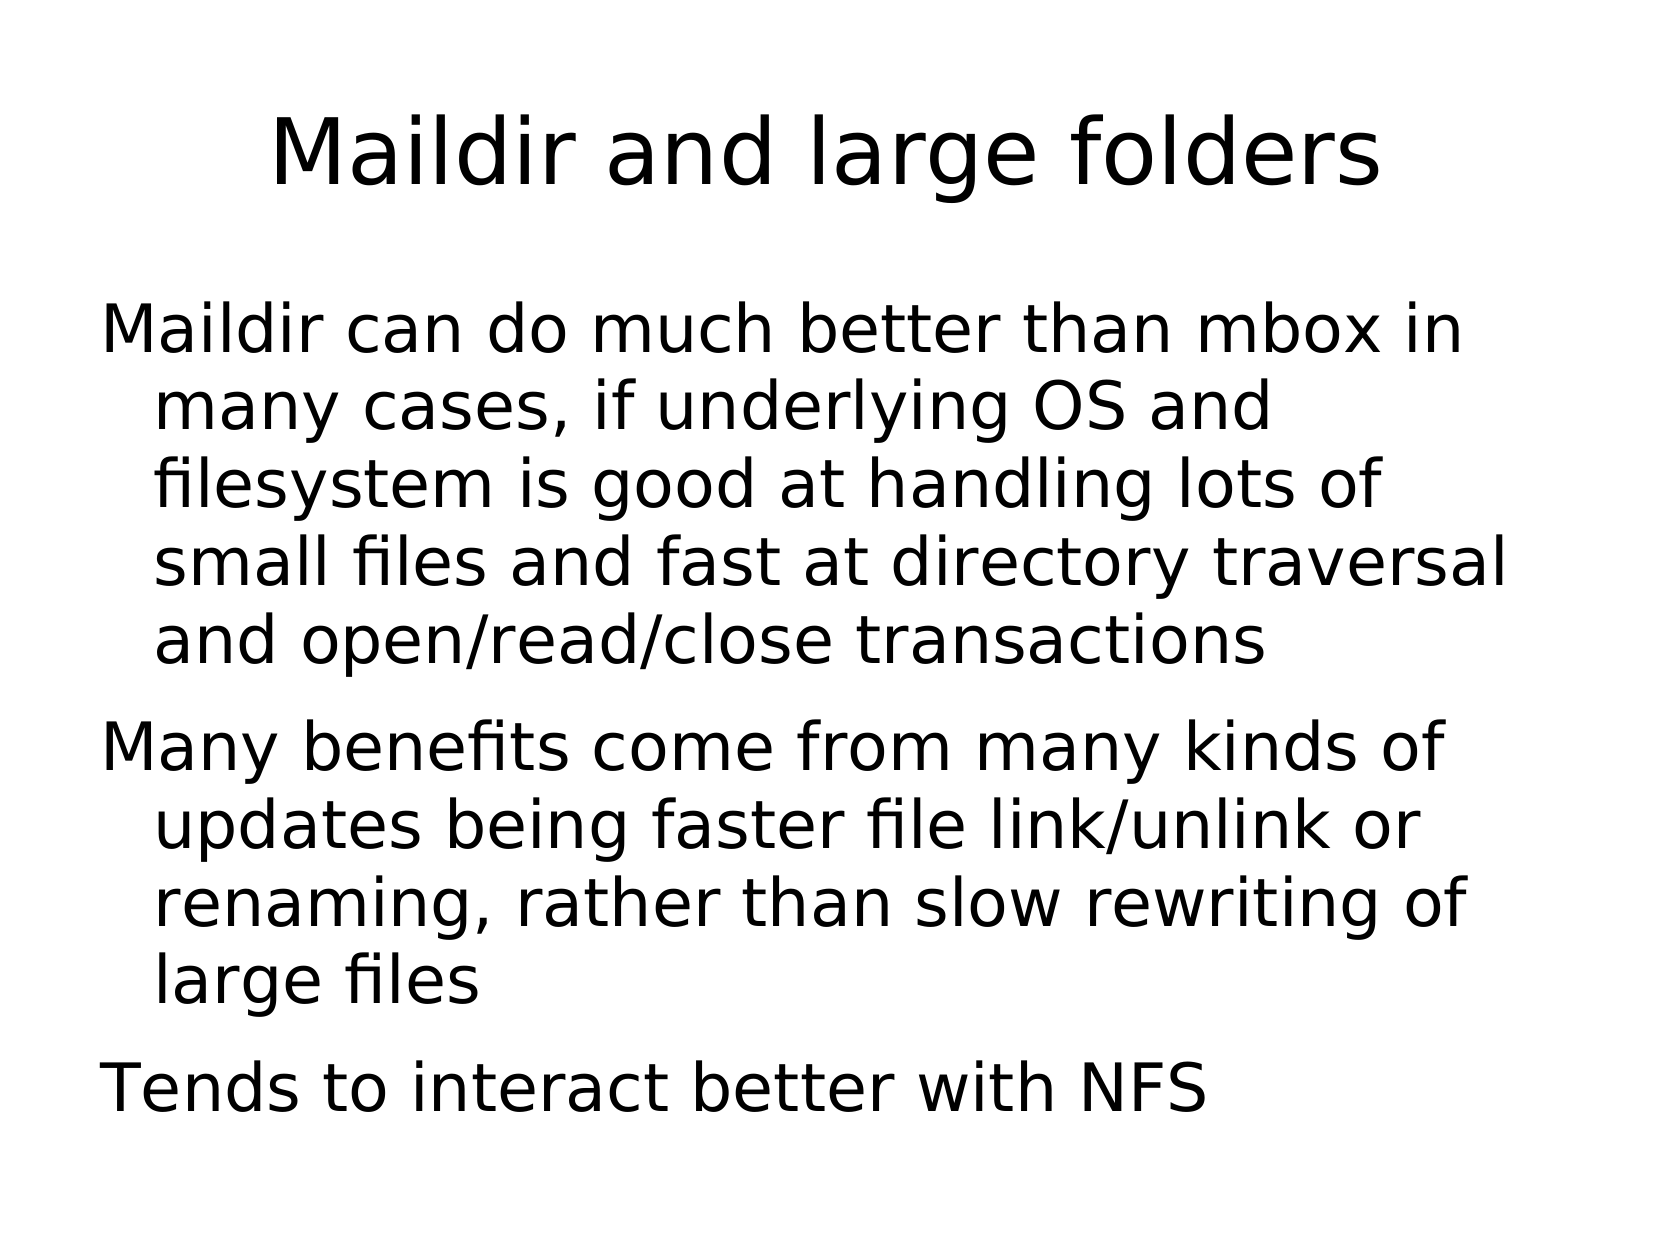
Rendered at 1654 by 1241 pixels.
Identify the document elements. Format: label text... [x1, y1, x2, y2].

list Maildir can do much better than mbox in many cases, if underlying OS and filesystem is good at handling lots of small files and fast at directory traversal and open/read/close transactions Many benefits come from many kinds of updates being faster file link/unlink or renaming, rather than slow rewriting of large files Tends to interact better with NFS [82, 290, 1571, 1128]
title Maildir and large folders [82, 56, 1571, 250]
